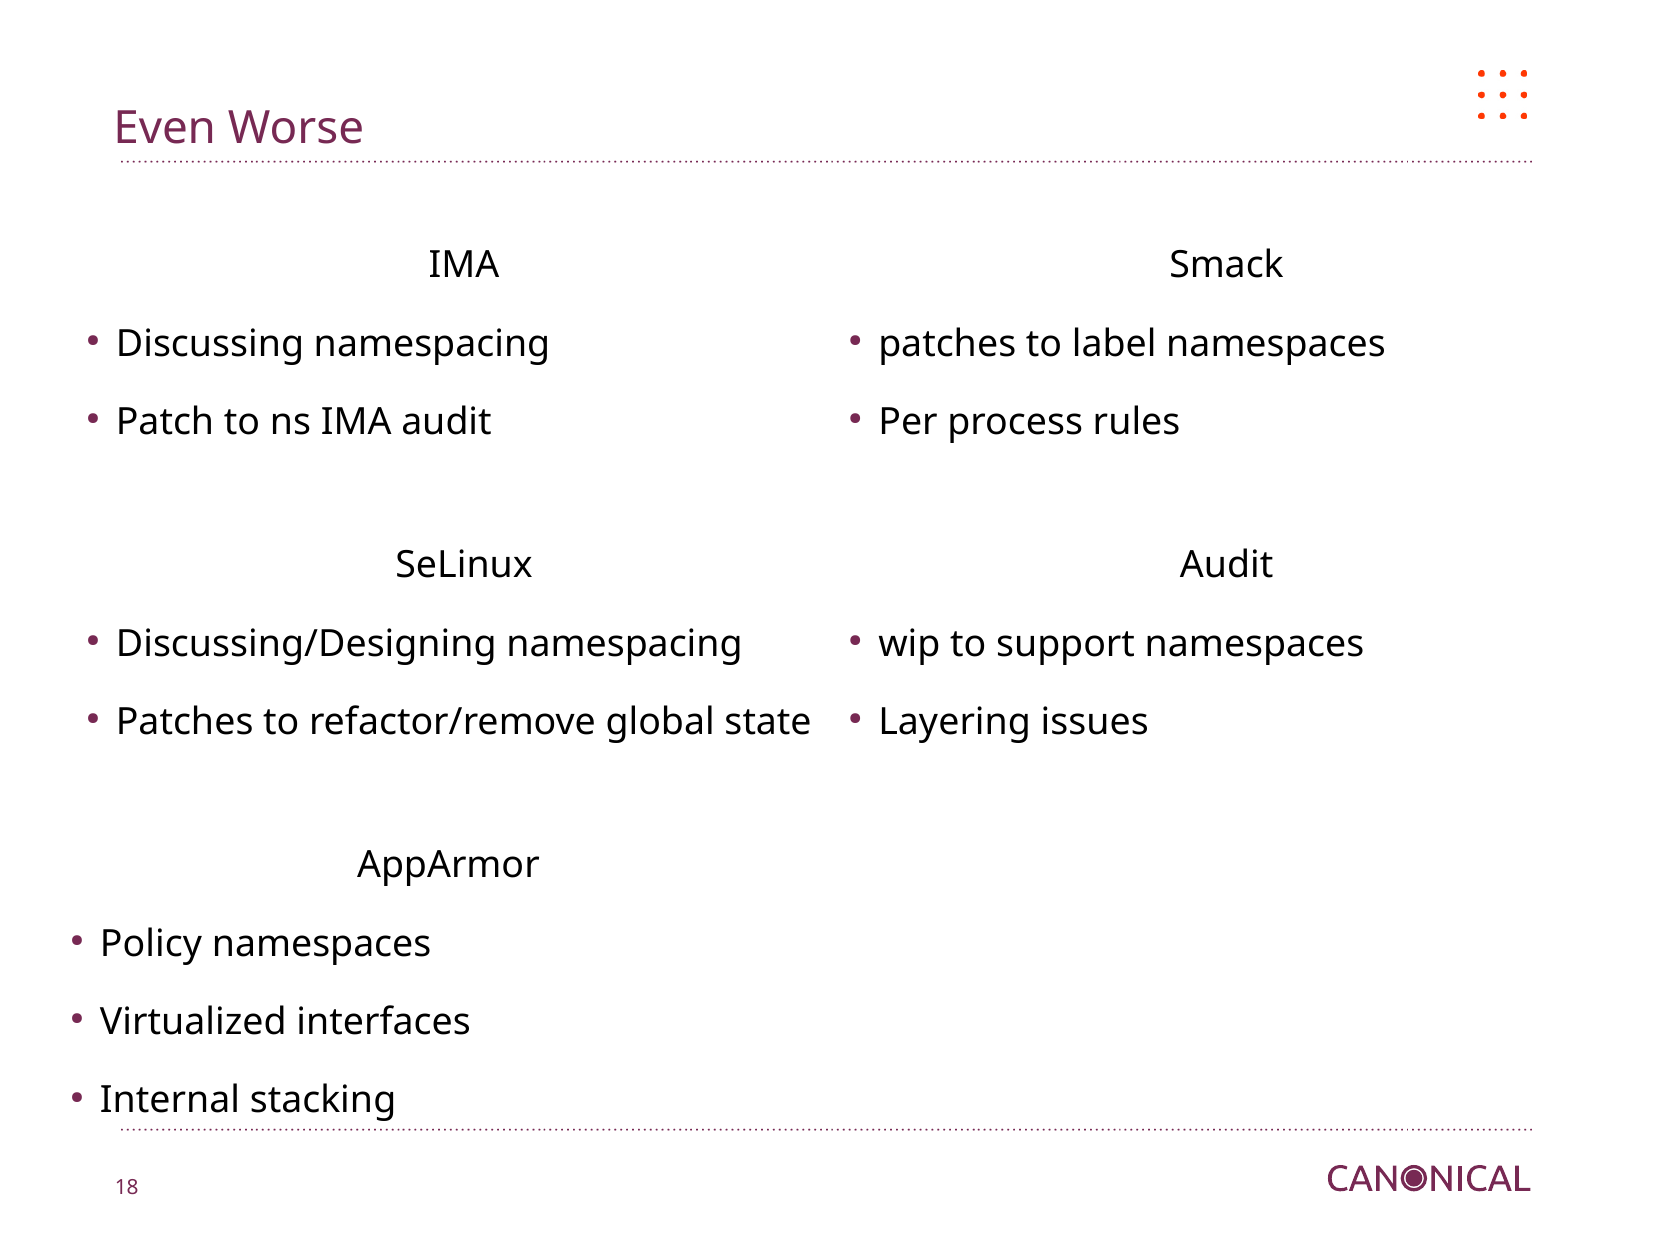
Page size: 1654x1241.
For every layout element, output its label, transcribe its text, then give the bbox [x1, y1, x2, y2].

picture [111, 1127, 1533, 1134]
picture [1478, 70, 1527, 119]
list AppArmor Policy namespaces Virtualized interfaces Internal stacking [70, 825, 797, 1083]
list IMA Discussing namespacing Patch to ns IMA audit [86, 225, 813, 483]
list SeLinux Discussing/Designing namespacing Patches to refactor/remove global state [86, 525, 813, 783]
picture [111, 159, 1533, 166]
list Audit wip to support namespaces Layering issues [848, 525, 1576, 783]
title Even Worse [113, 105, 1382, 148]
list Smack patches to label namespaces Per process rules [848, 225, 1576, 483]
